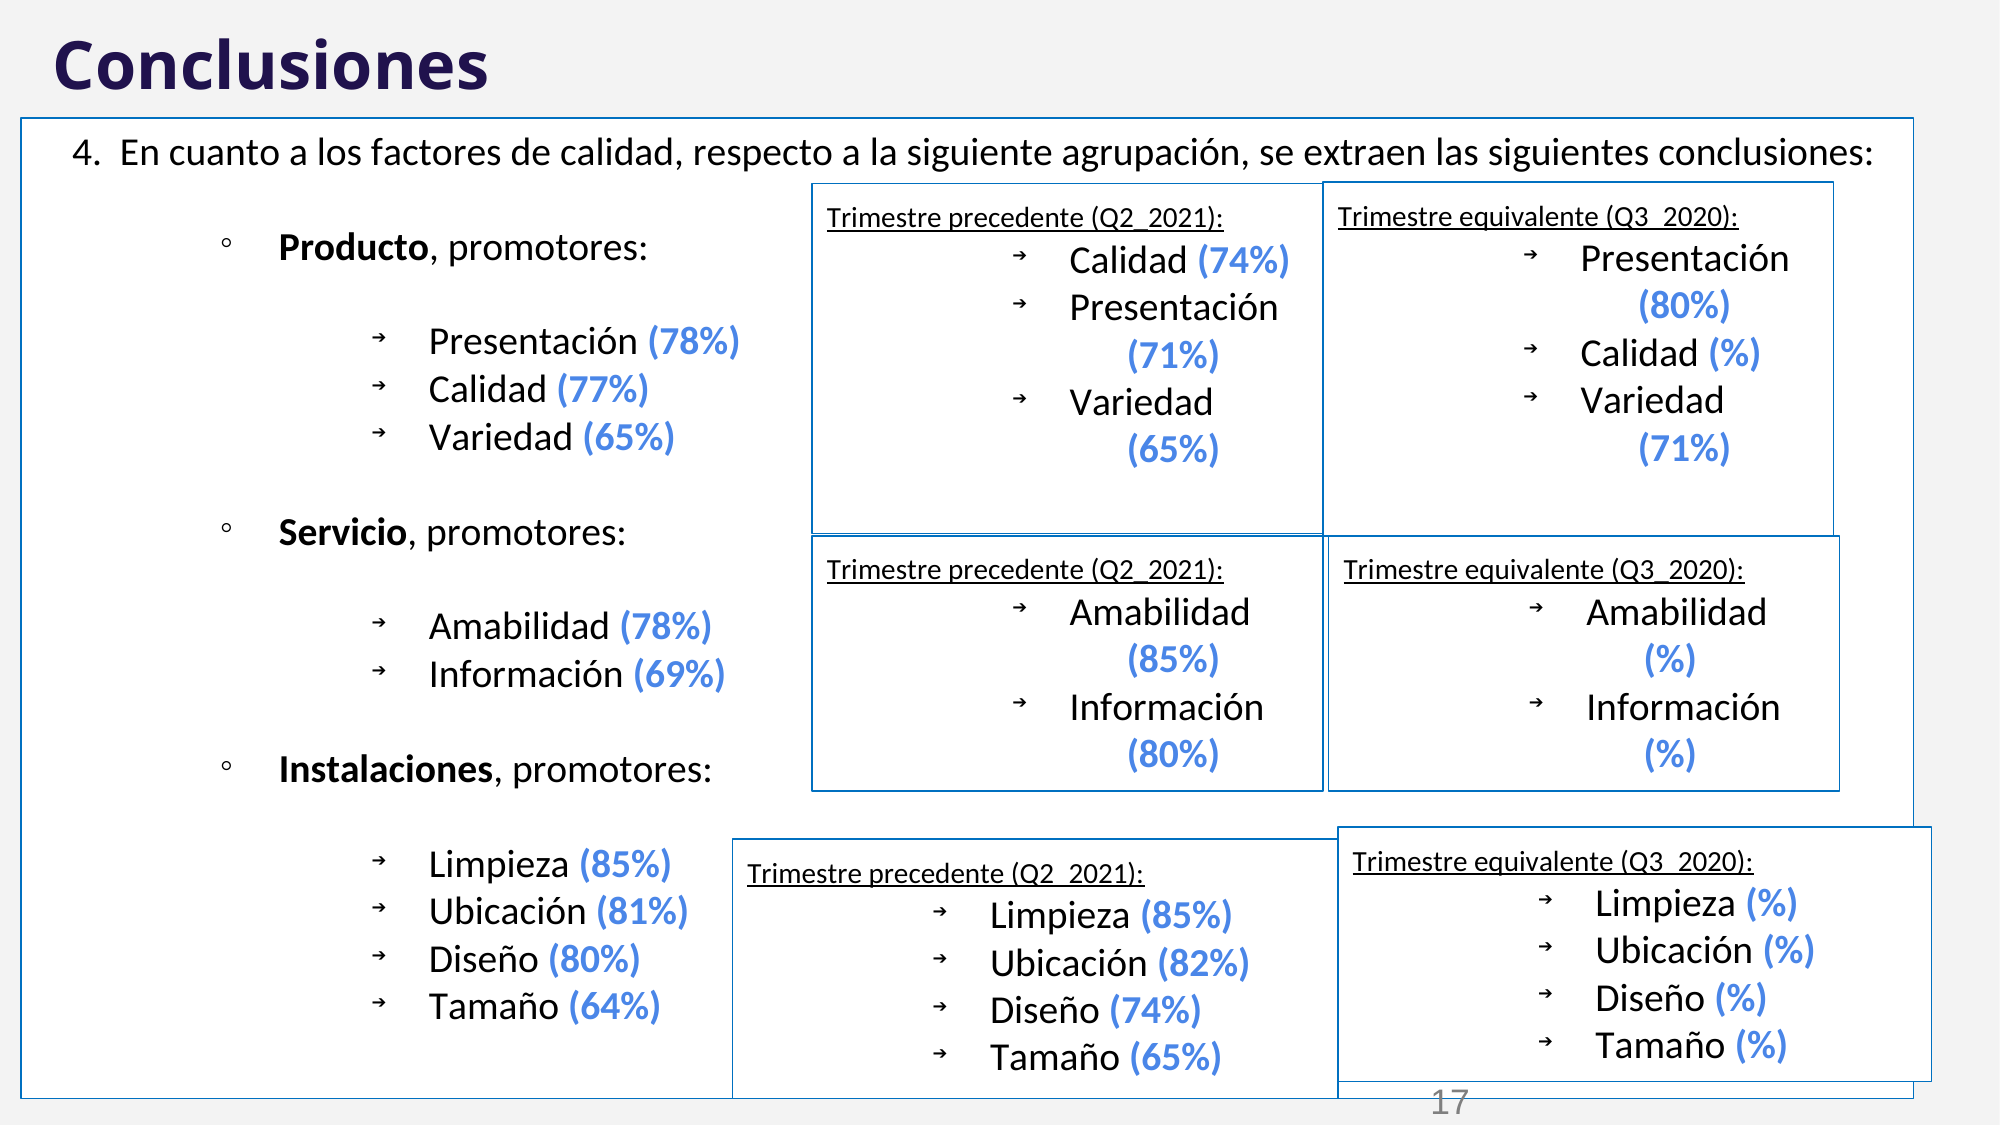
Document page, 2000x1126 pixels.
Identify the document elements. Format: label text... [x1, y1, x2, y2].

text_box Trimestre equivalente (Q3_2020): Presentación (80%) Calidad (%) Variedad (71%) [1322, 181, 1834, 536]
text_box Trimestre precedente (Q2_2021): Calidad (74%) Presentación (71%) Variedad (65%) [811, 183, 1322, 534]
text_box Trimestre equivalente (Q3_2020): Limpieza (%) Ubicación (%) Diseño (%) Tamaño (%) [1337, 826, 1932, 1082]
text_box Trimestre precedente (Q2_2021): Amabilidad (85%) Información (80%) [811, 535, 1323, 791]
text_box <número> [1412, 1082, 1880, 1126]
text_box 4. En cuanto a los factores de calidad, respecto a la siguiente agrupación, se extraen las siguientes conclusiones: Producto, promotores: Presentación (78%) Calidad (77%) Variedad (65%) Servicio, promotores: Amabilidad (78%) Información (69%) Instalaciones, promotores: Limpieza (85%) Ubicación (81%) Diseño (80%) Tamaño (64%) [21, 118, 1914, 1099]
text_box Trimestre equivalente (Q3_2020): Amabilidad (%) Información (%) [1328, 535, 1840, 791]
text_box Trimestre precedente (Q2_2021): Limpieza (85%) Ubicación (82%) Diseño (74%) Tamaño (65%) [732, 838, 1338, 1099]
text_box Conclusiones [52, 0, 1945, 126]
